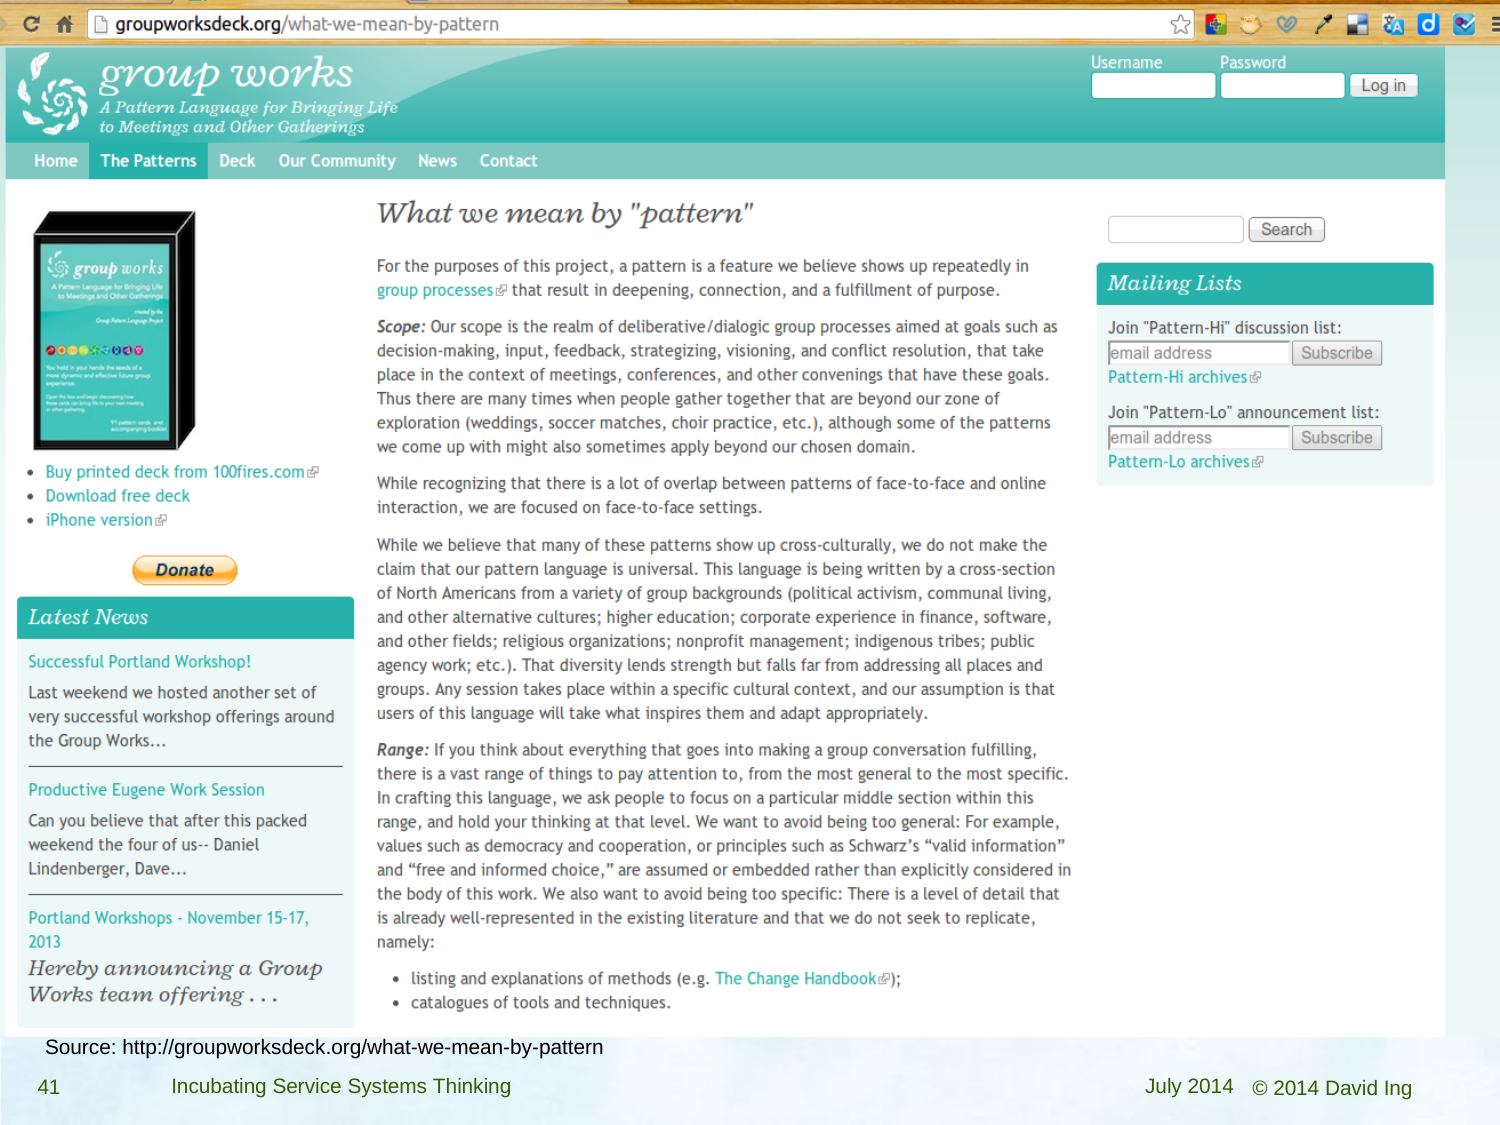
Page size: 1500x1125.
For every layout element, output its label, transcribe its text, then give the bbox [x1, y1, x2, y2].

picture [0, 0, 1500, 1125]
text_box Source: http://groupworksdeck.org/what-we-mean-by-pattern [30, 1037, 1426, 1088]
